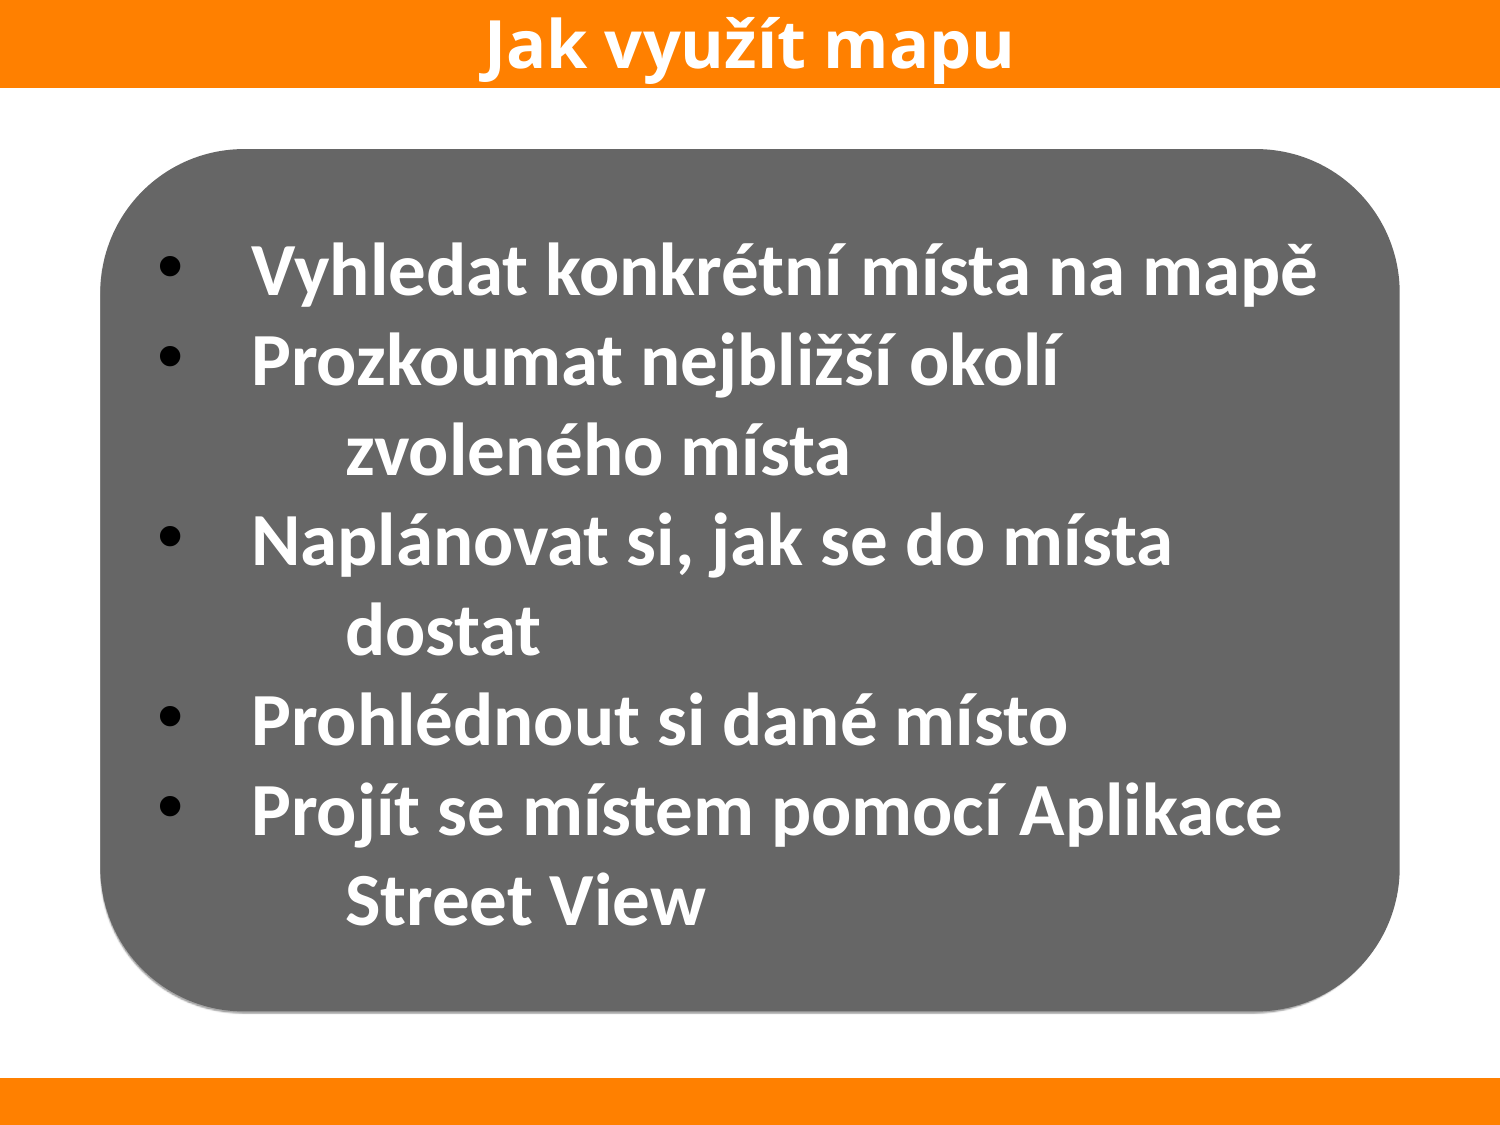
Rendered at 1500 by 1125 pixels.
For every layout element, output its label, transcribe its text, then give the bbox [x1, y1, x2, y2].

text_box [0, 1078, 1500, 1125]
text_box Vyhledat konkrétní místa na mapě Prozkoumat nejbližší okolí zvoleného místa Naplánovat si, jak se do místa dostat Prohlédnout si dané místo Projít se místem pomocí Aplikace Street View [100, 149, 1400, 1012]
text_box Jak využít mapu [0, 0, 1500, 88]
